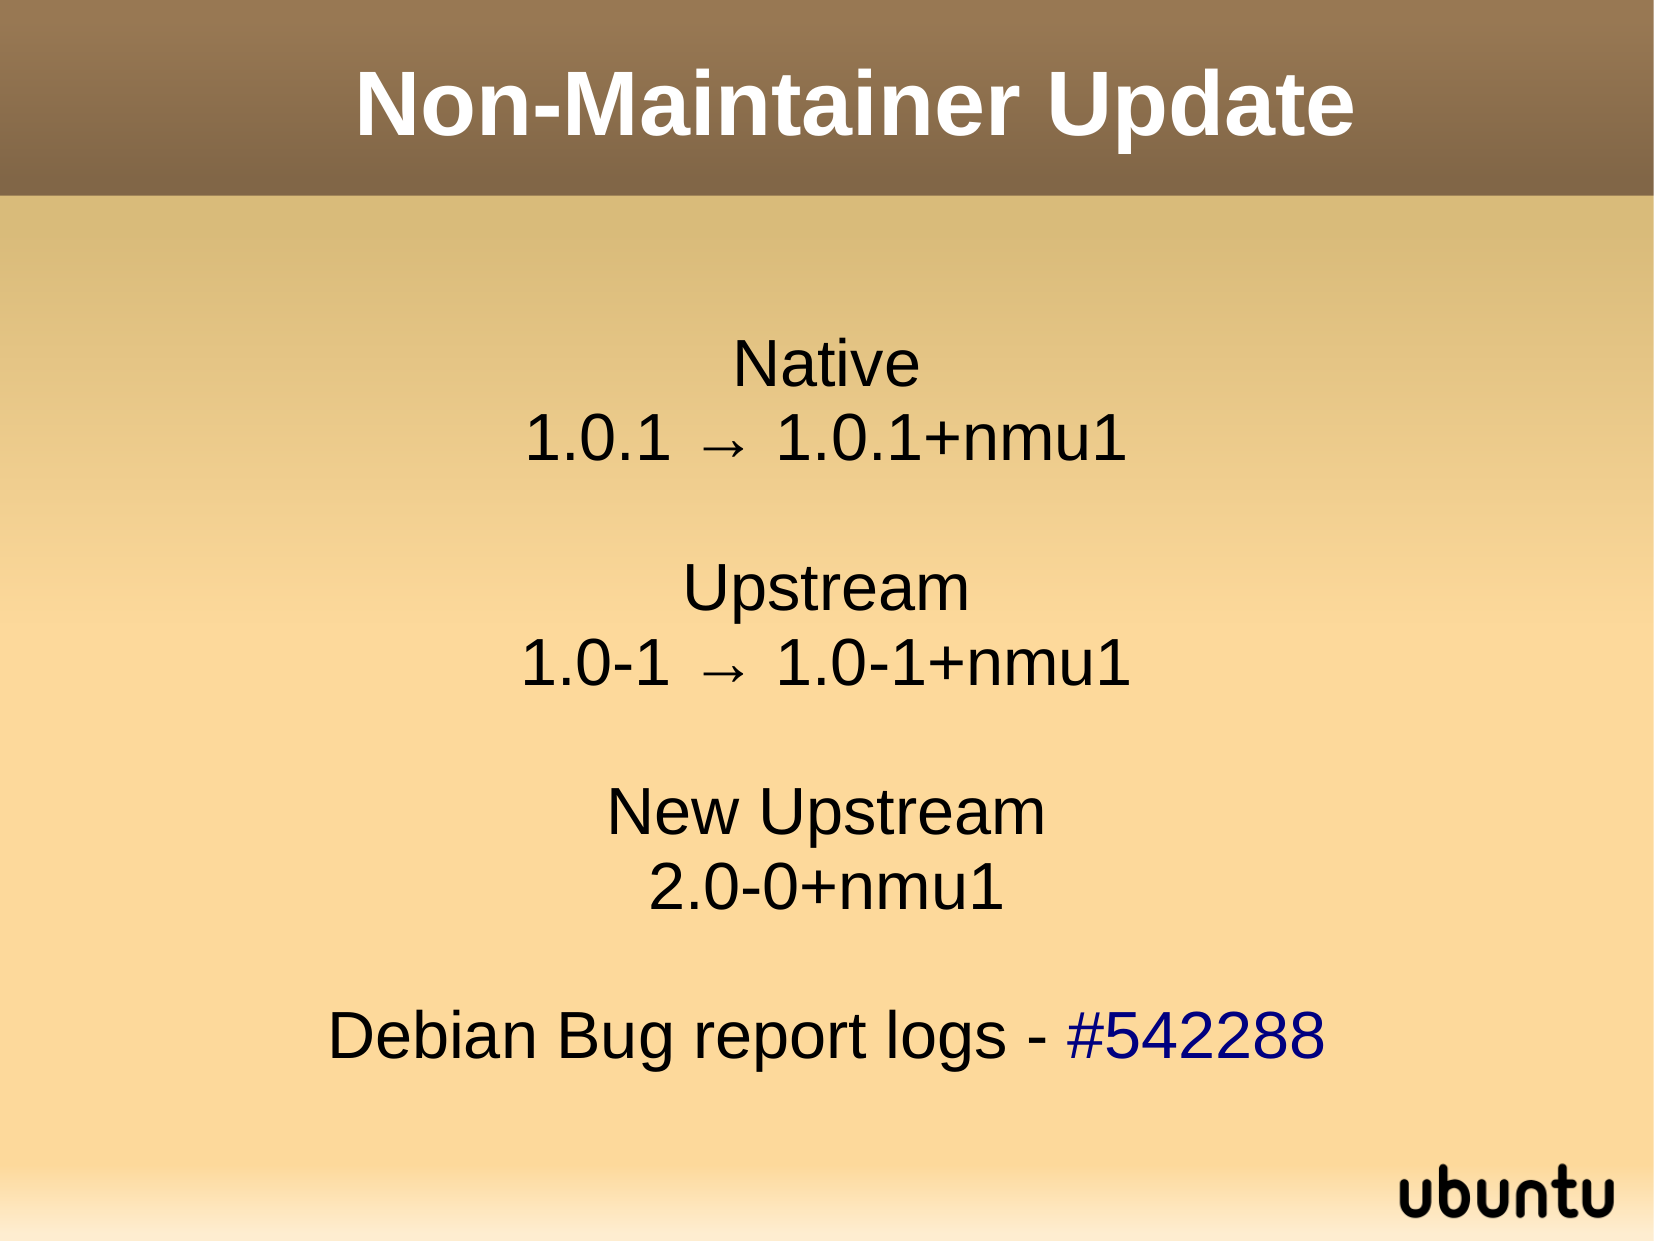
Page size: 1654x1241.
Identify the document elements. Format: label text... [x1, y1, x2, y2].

picture [0, 0, 1654, 1241]
subtitle Native 1.0.1 → 1.0.1+nmu1 Upstream 1.0-1 → 1.0-1+nmu1 New Upstream 2.0-0+nmu1 Debian Bug report logs - #542288 [82, 297, 1571, 1102]
title Non-Maintainer Update [76, 7, 1565, 200]
